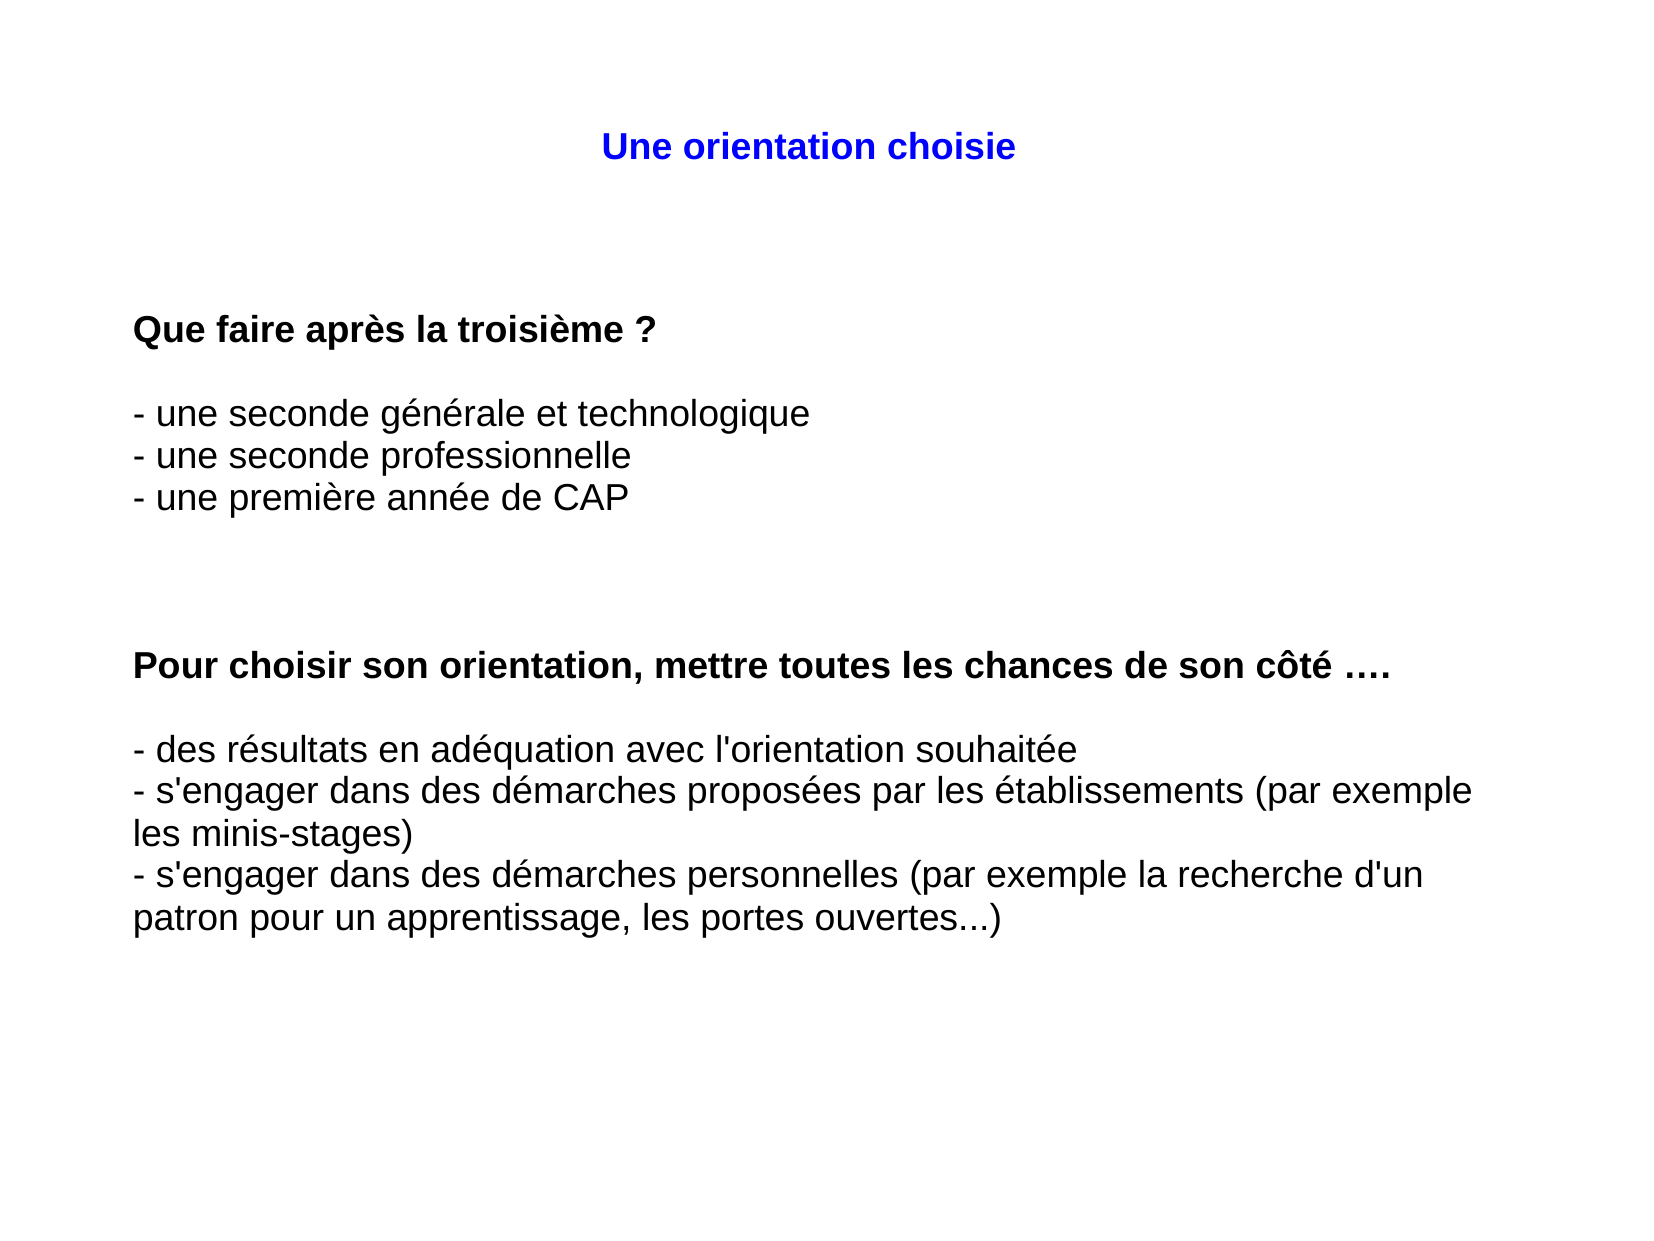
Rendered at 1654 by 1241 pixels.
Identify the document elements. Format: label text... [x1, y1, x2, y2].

text_box Une orientation choisie [236, 118, 1382, 177]
text_box Que faire après la troisième ? - une seconde générale et technologique - une seconde professionnelle - une première année de CAP Pour choisir son orientation, mettre toutes les chances de son côté …. - des résultats en adéquation avec l'orientation souhaitée - s'engager dans des démarches proposées par les établissements (par exemple les minis-stages) - s'engager dans des démarches personnelles (par exemple la recherche d'un patron pour un apprentissage, les portes ouvertes...) [118, 300, 1536, 992]
